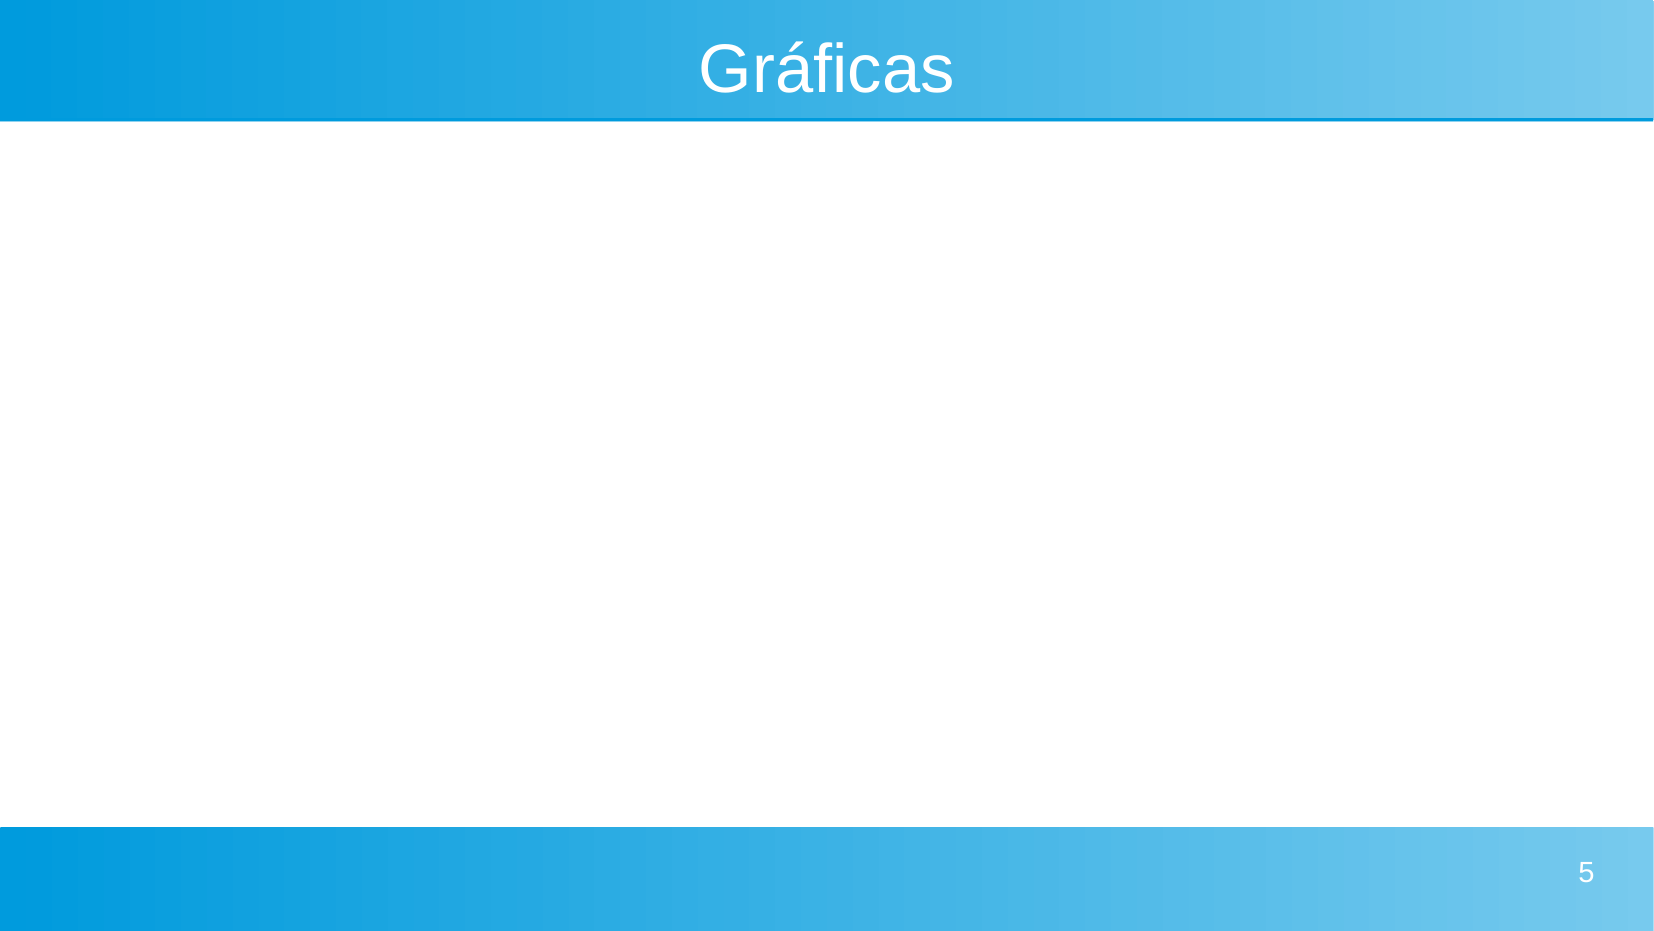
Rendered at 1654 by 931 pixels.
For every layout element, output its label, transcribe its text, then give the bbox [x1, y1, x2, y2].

title Gráficas [59, 29, 1595, 108]
